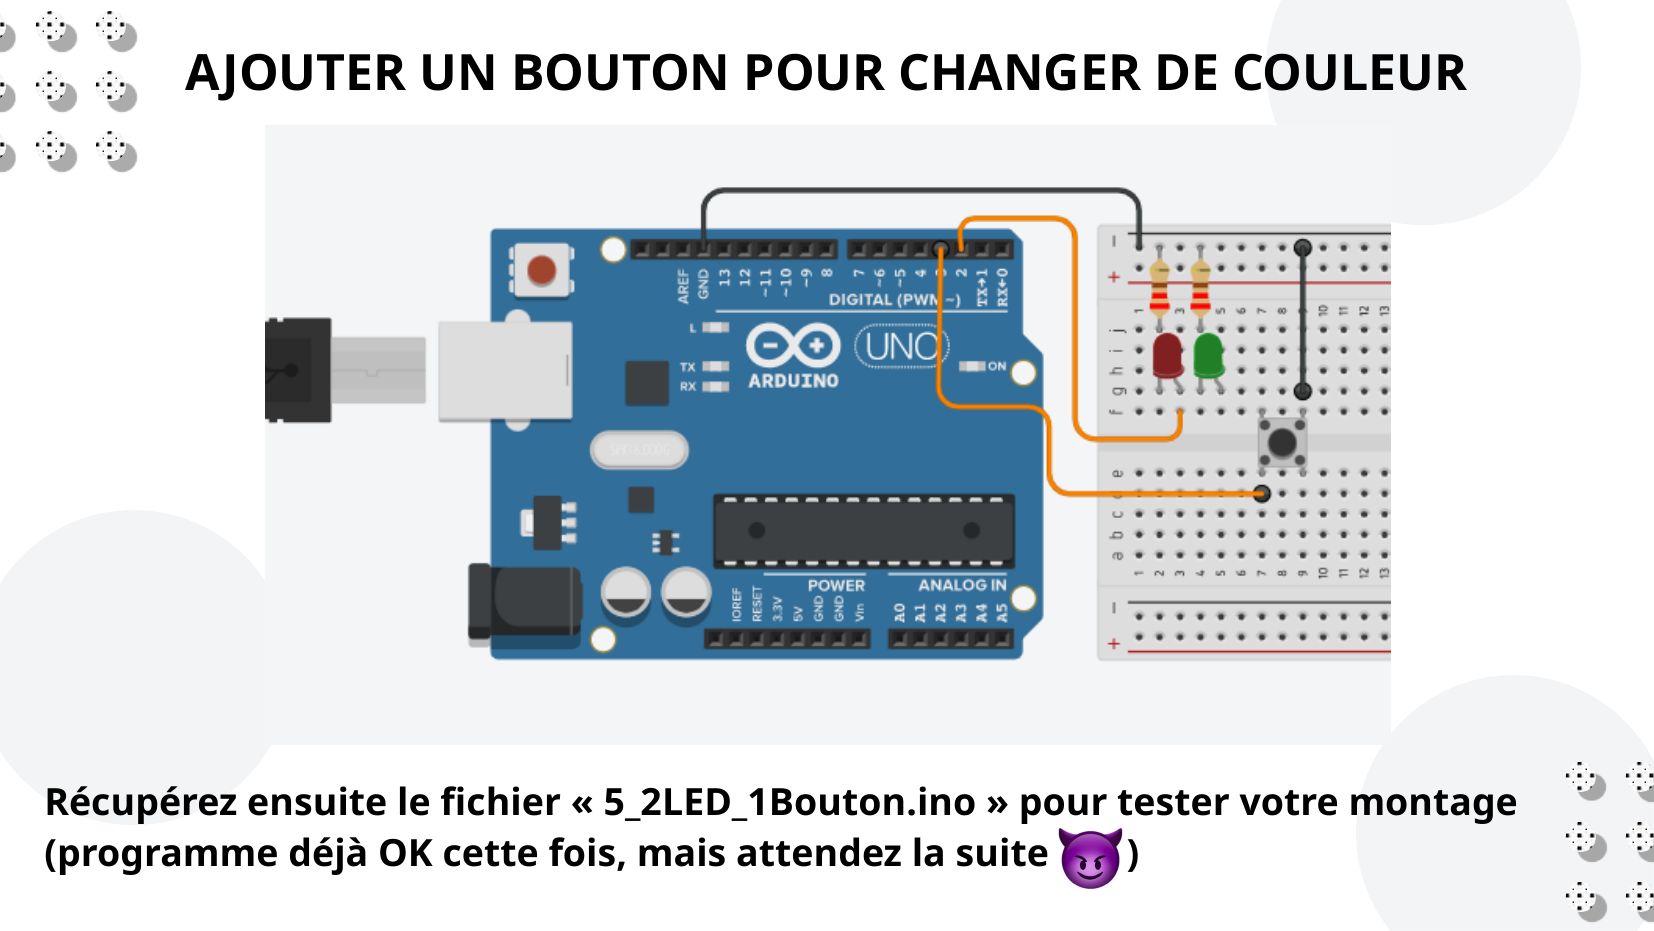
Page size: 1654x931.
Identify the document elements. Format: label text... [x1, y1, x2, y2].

picture [95, 11, 126, 29]
picture [95, 131, 127, 162]
picture [1565, 881, 1596, 912]
text_box AJOUTER UN BOUTON POUR CHANGER DE COULEUR [0, 29, 1654, 119]
picture [1625, 761, 1654, 792]
picture [265, 125, 1391, 745]
picture [35, 131, 67, 162]
picture [1058, 826, 1123, 891]
picture [0, 134, 7, 159]
picture [1565, 821, 1596, 852]
picture [1625, 821, 1654, 852]
picture [1565, 761, 1596, 792]
picture [1625, 881, 1654, 912]
picture [35, 11, 66, 29]
text_box Récupérez ensuite le fichier « 5_2LED_1Bouton.ino » pour tester votre montage (programme déjà OK cette fois, mais attendez la suite ) [29, 767, 1565, 885]
picture [0, 14, 6, 29]
